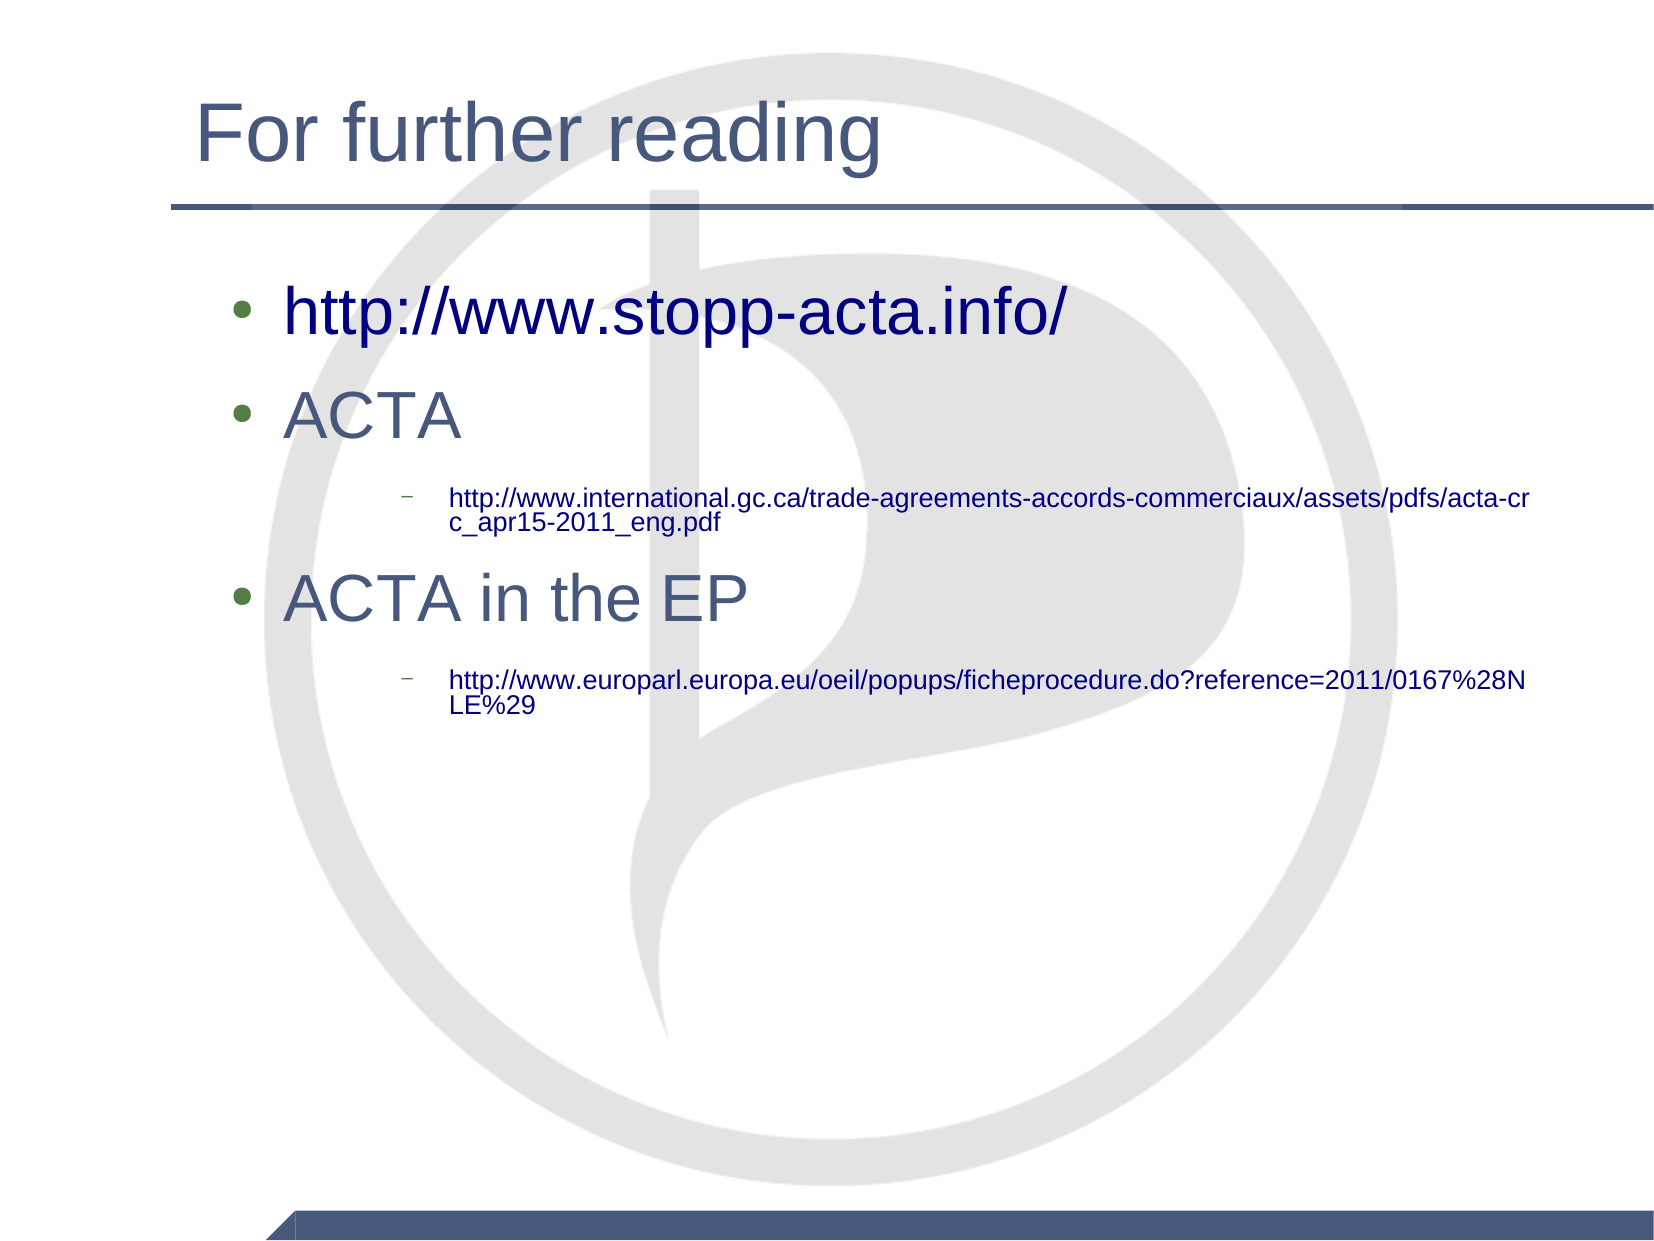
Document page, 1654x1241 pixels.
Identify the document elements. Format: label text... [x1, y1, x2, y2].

title For further reading [194, 29, 1530, 237]
list http://www.stopp-acta.info/ ACTA http://www.international.gc.ca/trade-agreements-accords-commerciaux/assets/pdfs/acta-crc_apr15-2011_eng.pdf ACTA in the EP http://www.europarl.europa.eu/oeil/popups/ficheprocedure.do?reference=2011/0167%28NLE%29 [212, 274, 1530, 1093]
